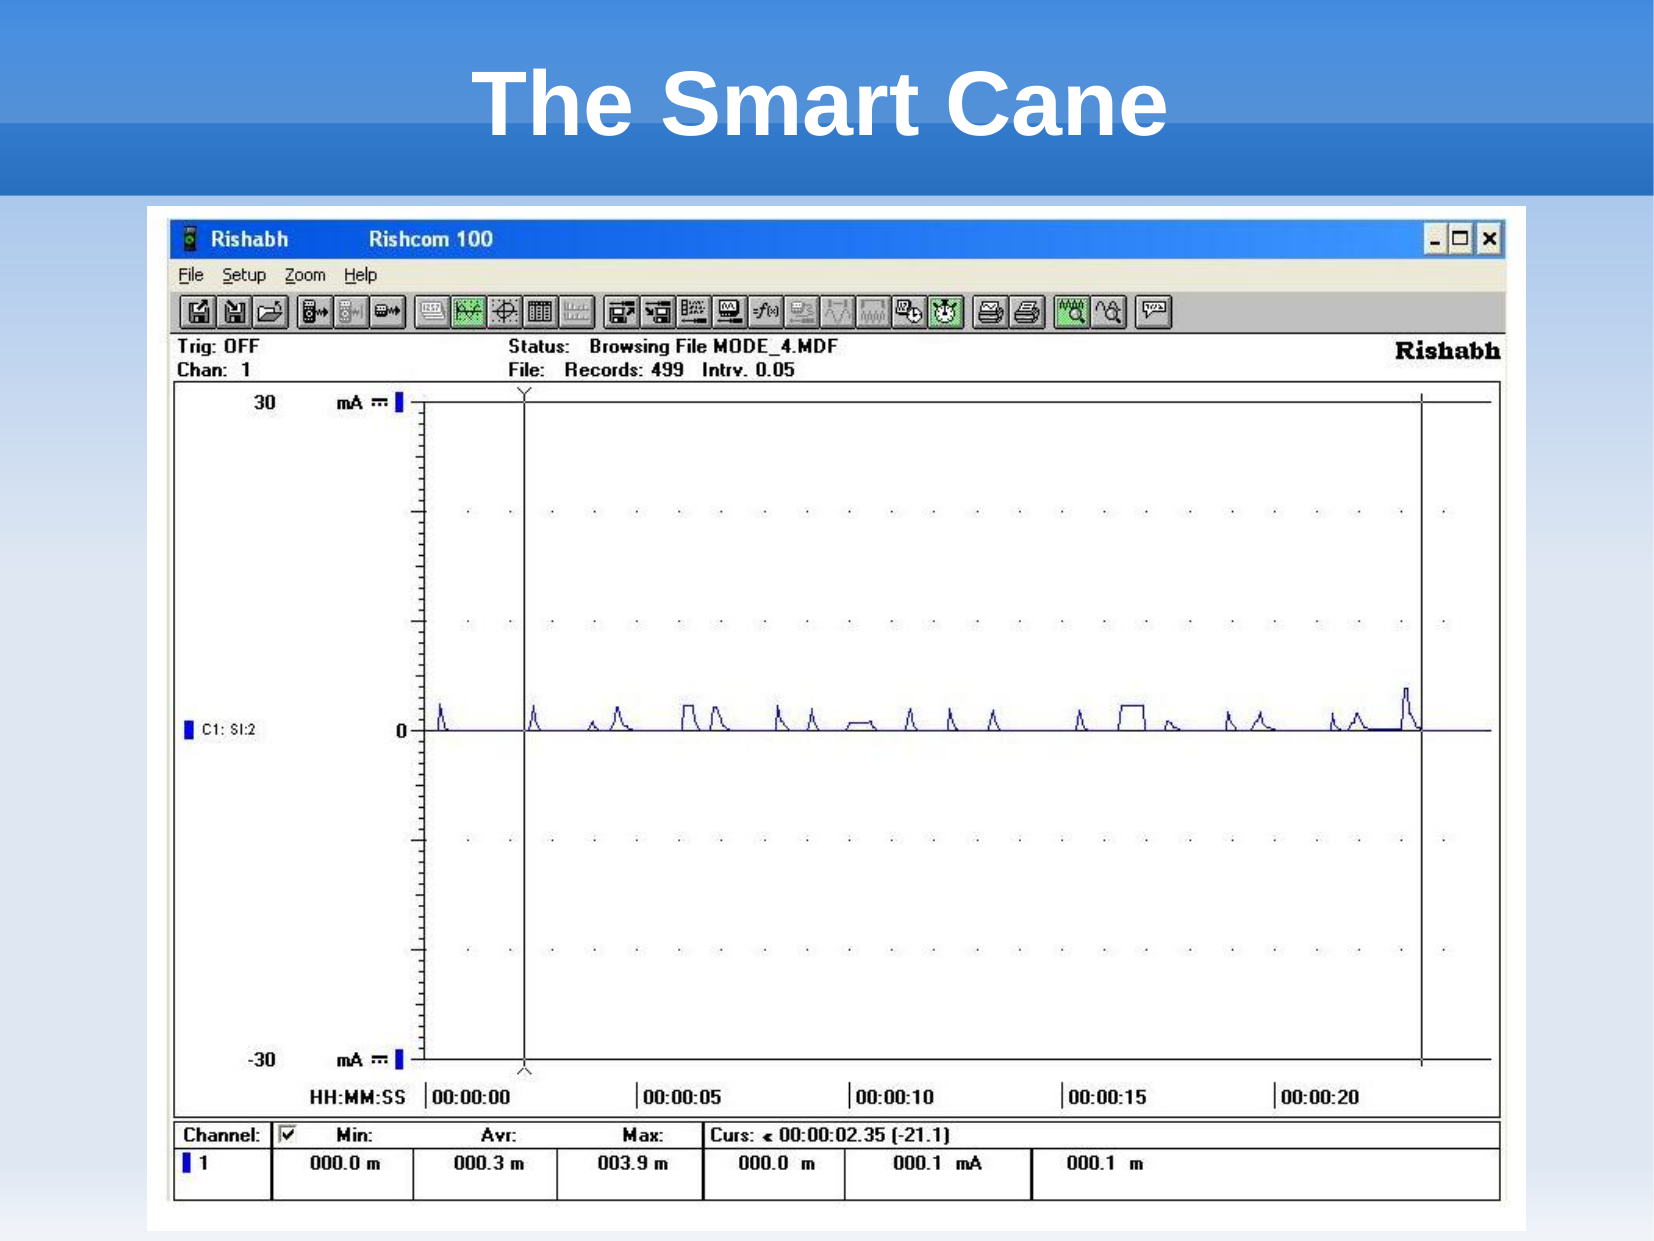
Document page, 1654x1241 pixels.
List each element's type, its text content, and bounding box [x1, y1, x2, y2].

title The Smart Cane [76, 7, 1565, 200]
picture [0, 0, 1654, 1241]
